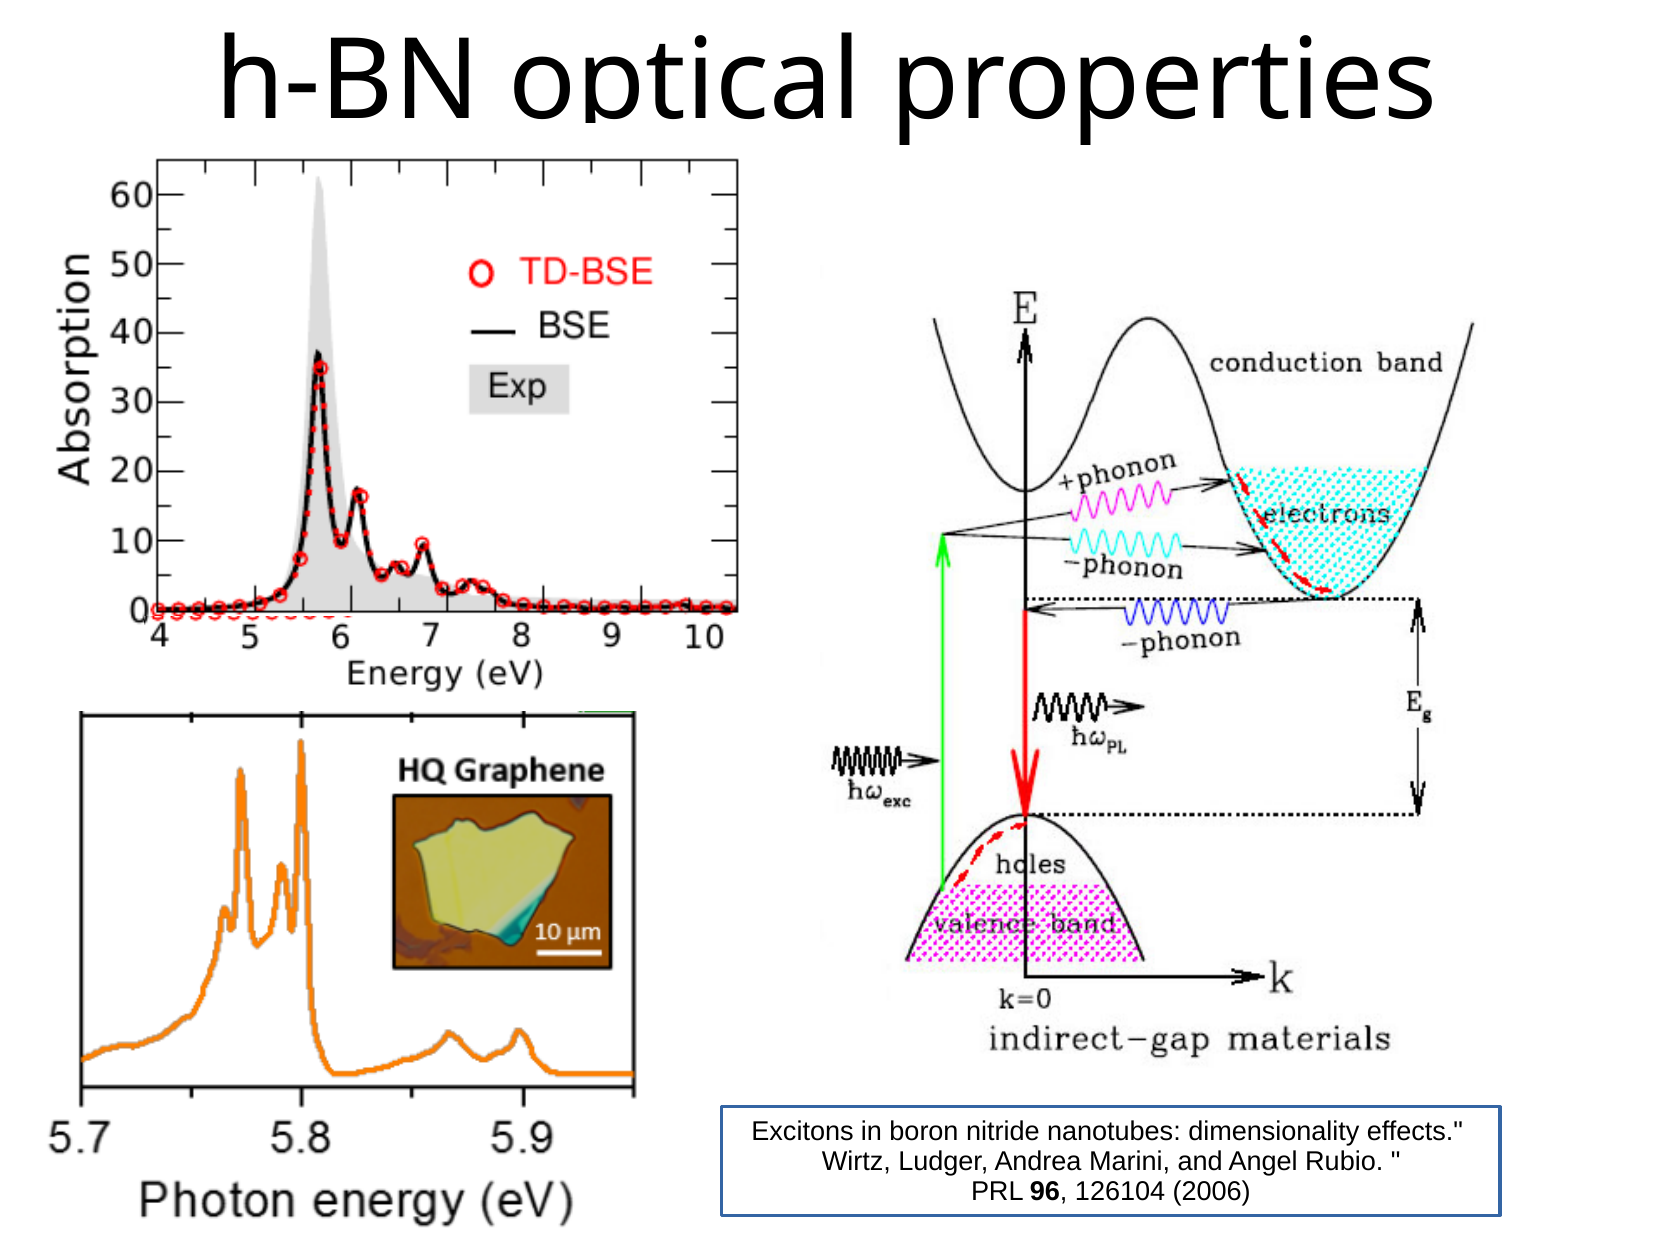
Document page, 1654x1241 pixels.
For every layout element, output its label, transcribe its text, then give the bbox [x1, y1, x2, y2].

title h-BN optical properties [82, 2, 1571, 148]
picture [38, 123, 804, 1229]
picture [820, 265, 1486, 1069]
text_box Excitons in boron nitride nanotubes: dimensionality effects." Wirtz, Ludger, Andrea Marini, and Angel Rubio. " PRL 96, 126104 (2006) [721, 1106, 1501, 1216]
